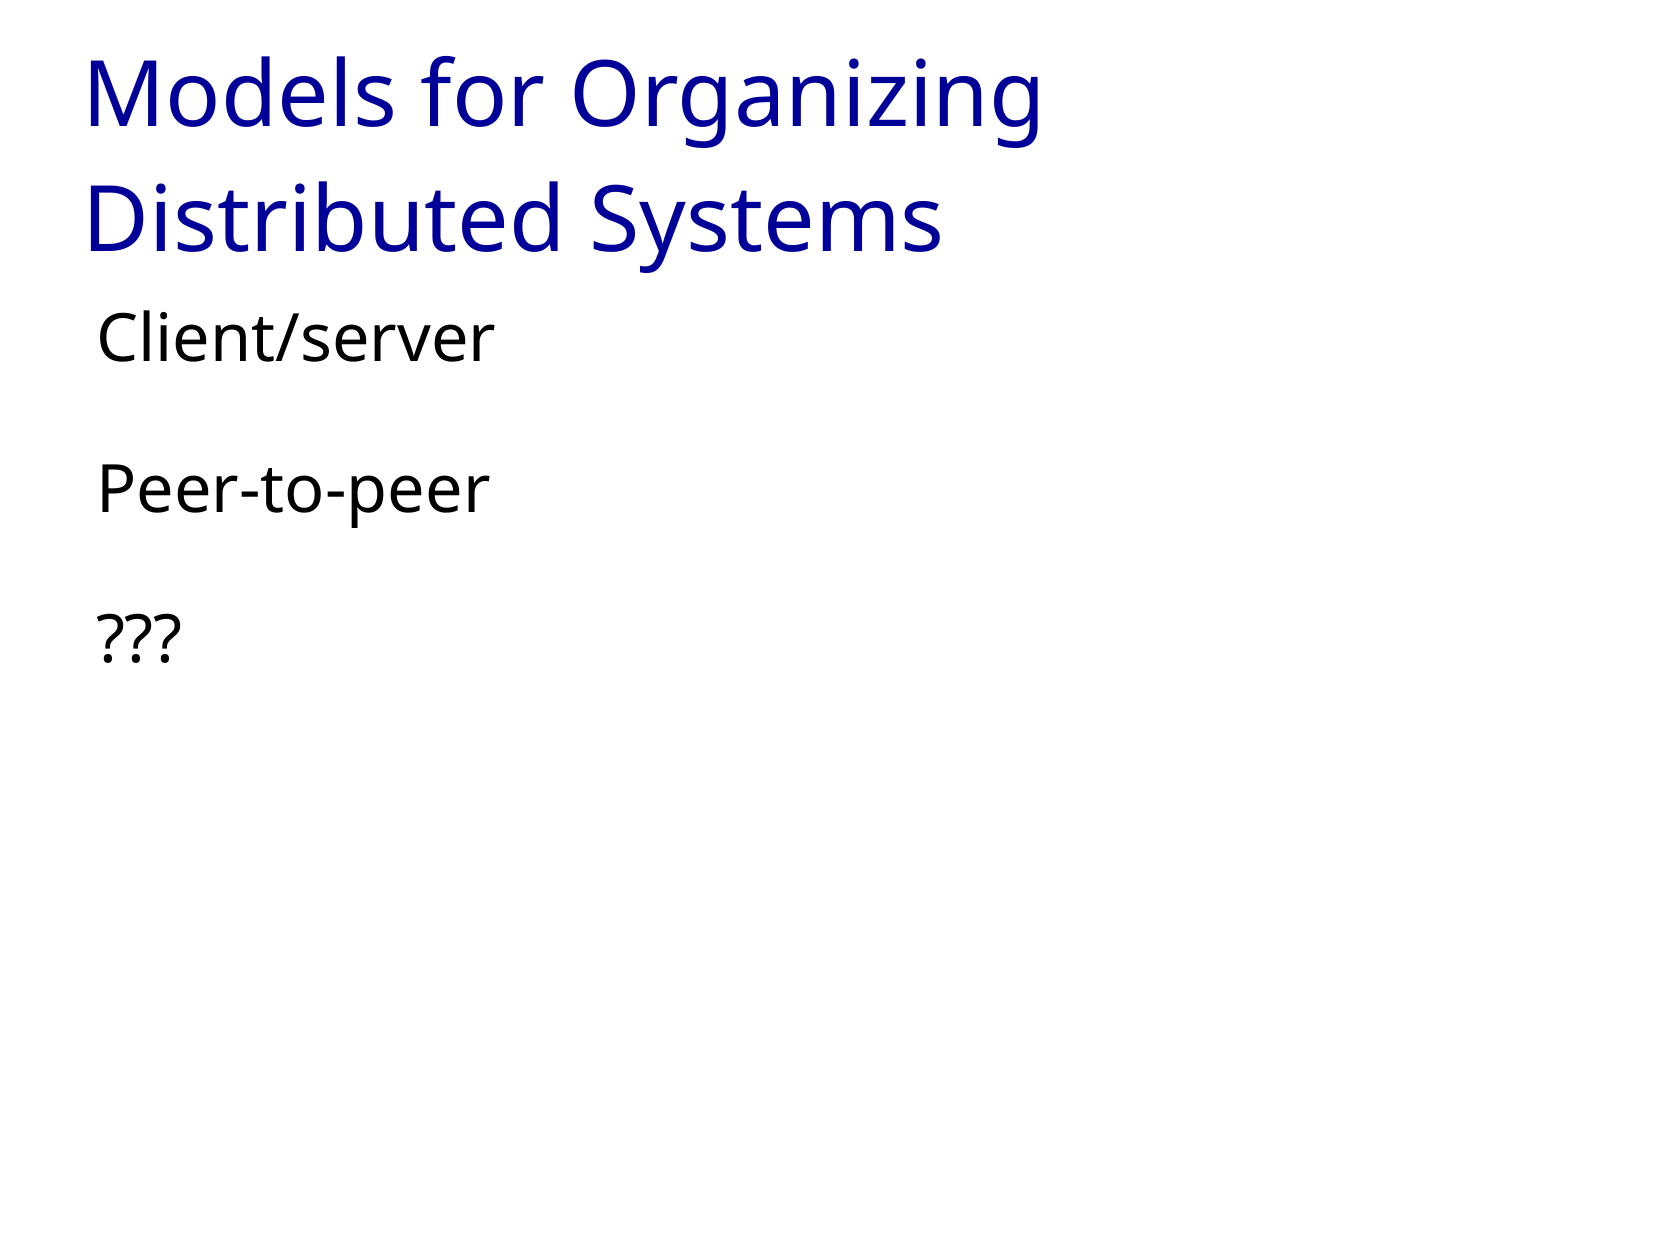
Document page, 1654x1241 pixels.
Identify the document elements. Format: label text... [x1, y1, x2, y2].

title Models for Organizing Distributed Systems [82, 49, 1571, 257]
list Client/server Peer-to-peer ??? [60, 290, 1571, 1096]
